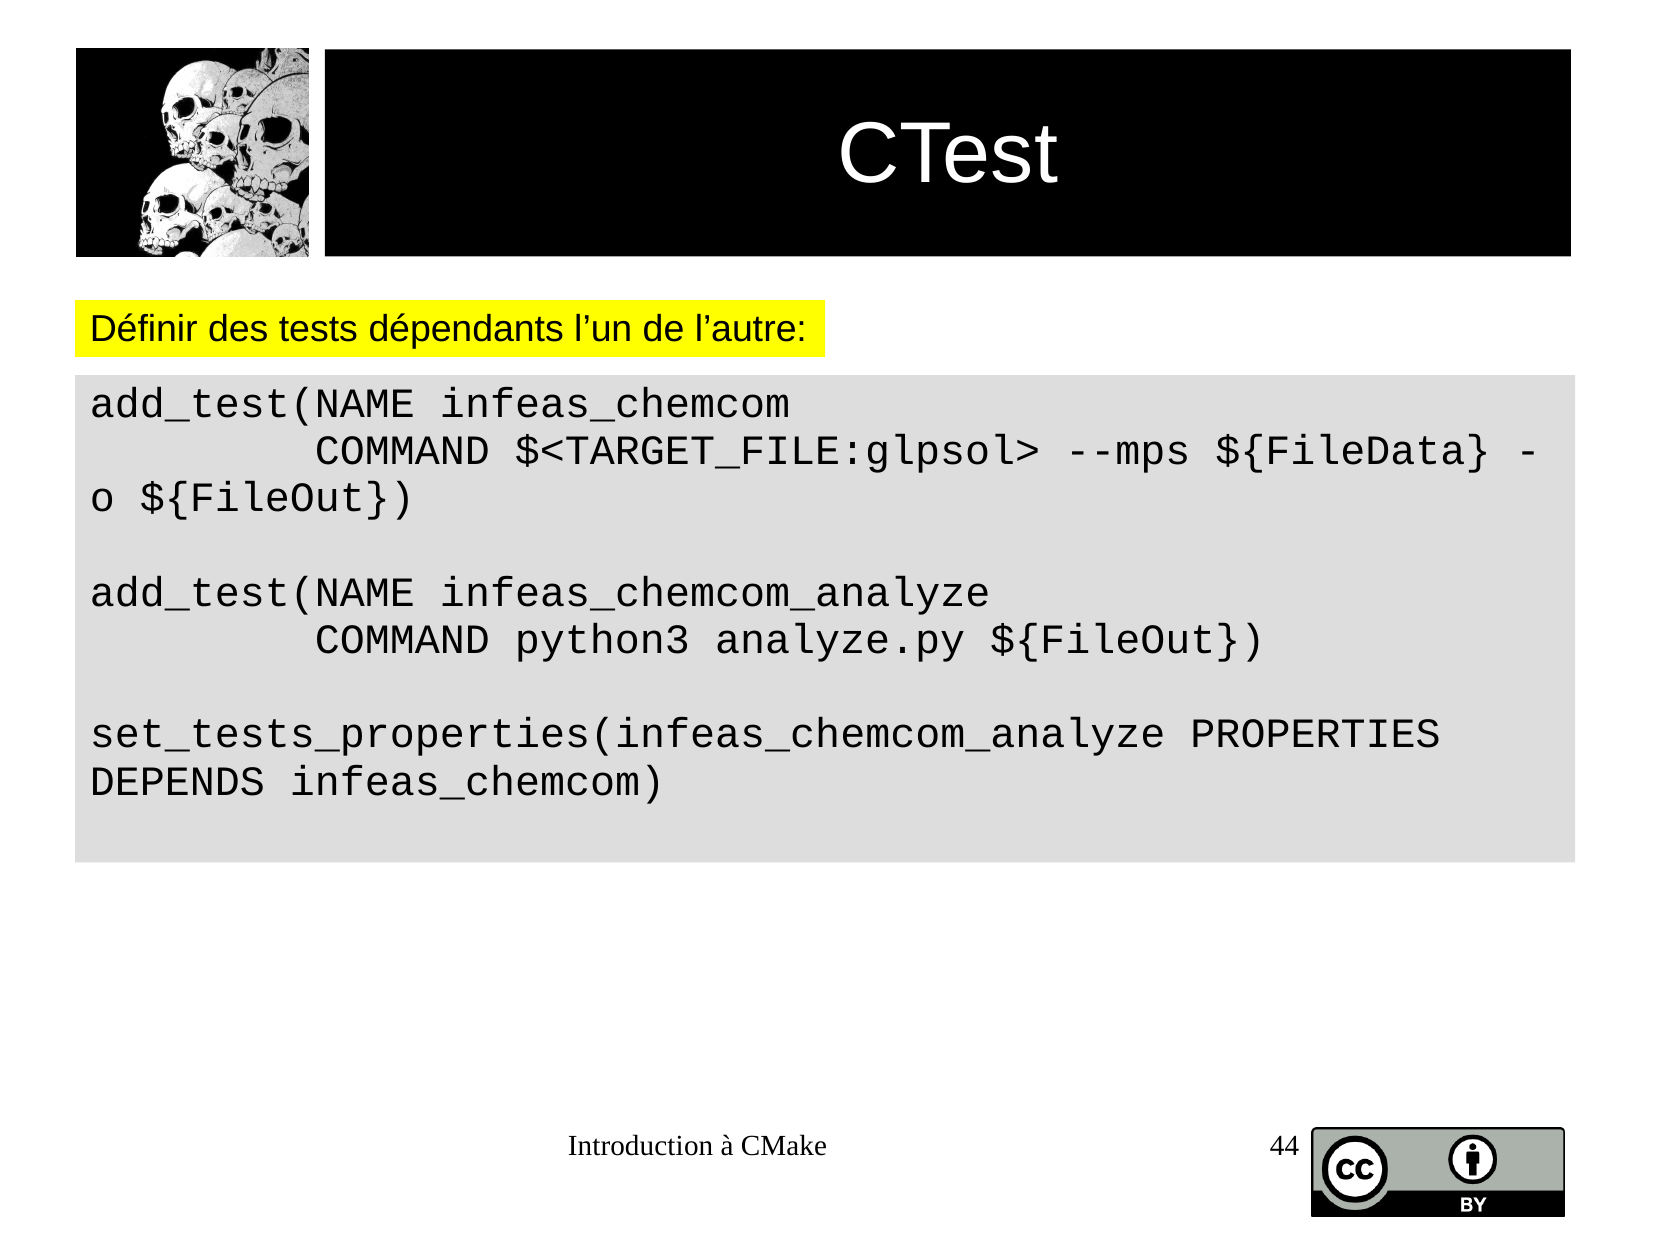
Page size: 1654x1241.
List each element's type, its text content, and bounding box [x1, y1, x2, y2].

picture [1311, 1127, 1565, 1217]
text_box Définir des tests dépendants l’un de l’autre: [75, 300, 826, 357]
text_box add_test(NAME infeas_chemcom COMMAND $<TARGET_FILE:glpsol> --mps ${FileData} -o ${FileOut}) add_test(NAME infeas_chemcom_analyze COMMAND python3 analyze.py ${FileOut}) set_tests_properties(infeas_chemcom_analyze PROPERTIES DEPENDS infeas_chemcom) [75, 375, 1576, 863]
picture [76, 48, 309, 257]
title CTest [324, 49, 1571, 257]
